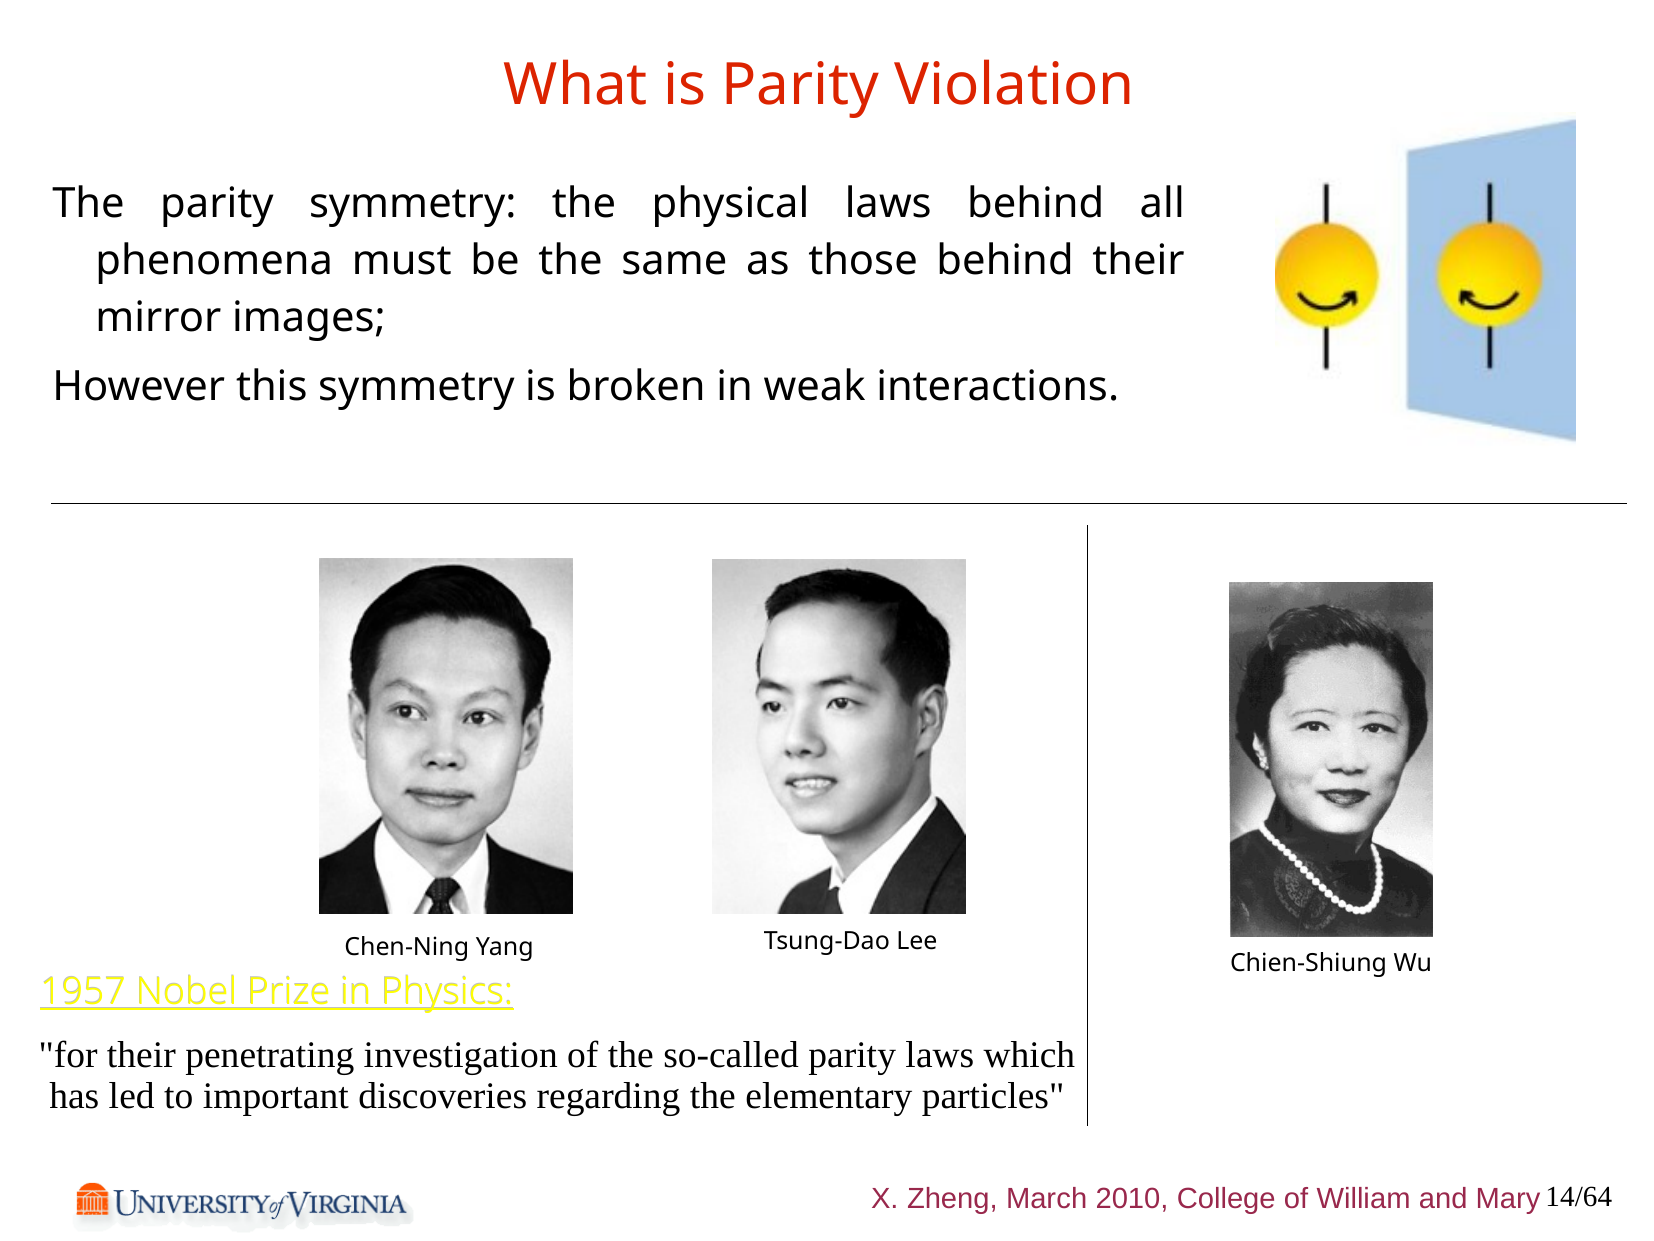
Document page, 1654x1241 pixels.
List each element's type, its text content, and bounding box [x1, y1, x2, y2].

picture [53, 1165, 427, 1241]
text_box Tsung-Dao Lee [738, 915, 964, 992]
text_box "for their penetrating investigation of the so-called parity laws which has led to important discoveries regarding the elementary particles" [13, 1026, 1102, 1146]
text_box Chen-Ning Yang [329, 921, 593, 974]
picture [319, 558, 573, 914]
picture [712, 559, 966, 914]
title What is Parity Violation [113, 38, 1525, 126]
text_box The parity symmetry: the physical laws behind all phenomena must be the same as those behind their mirror images; However this symmetry is broken in weak interactions. [37, 165, 1201, 578]
picture [1275, 112, 1576, 451]
text_box 1957 Nobel Prize in Physics: [25, 957, 536, 1028]
text_box Chien-Shiung Wu [1200, 937, 1463, 990]
picture [1229, 582, 1433, 937]
